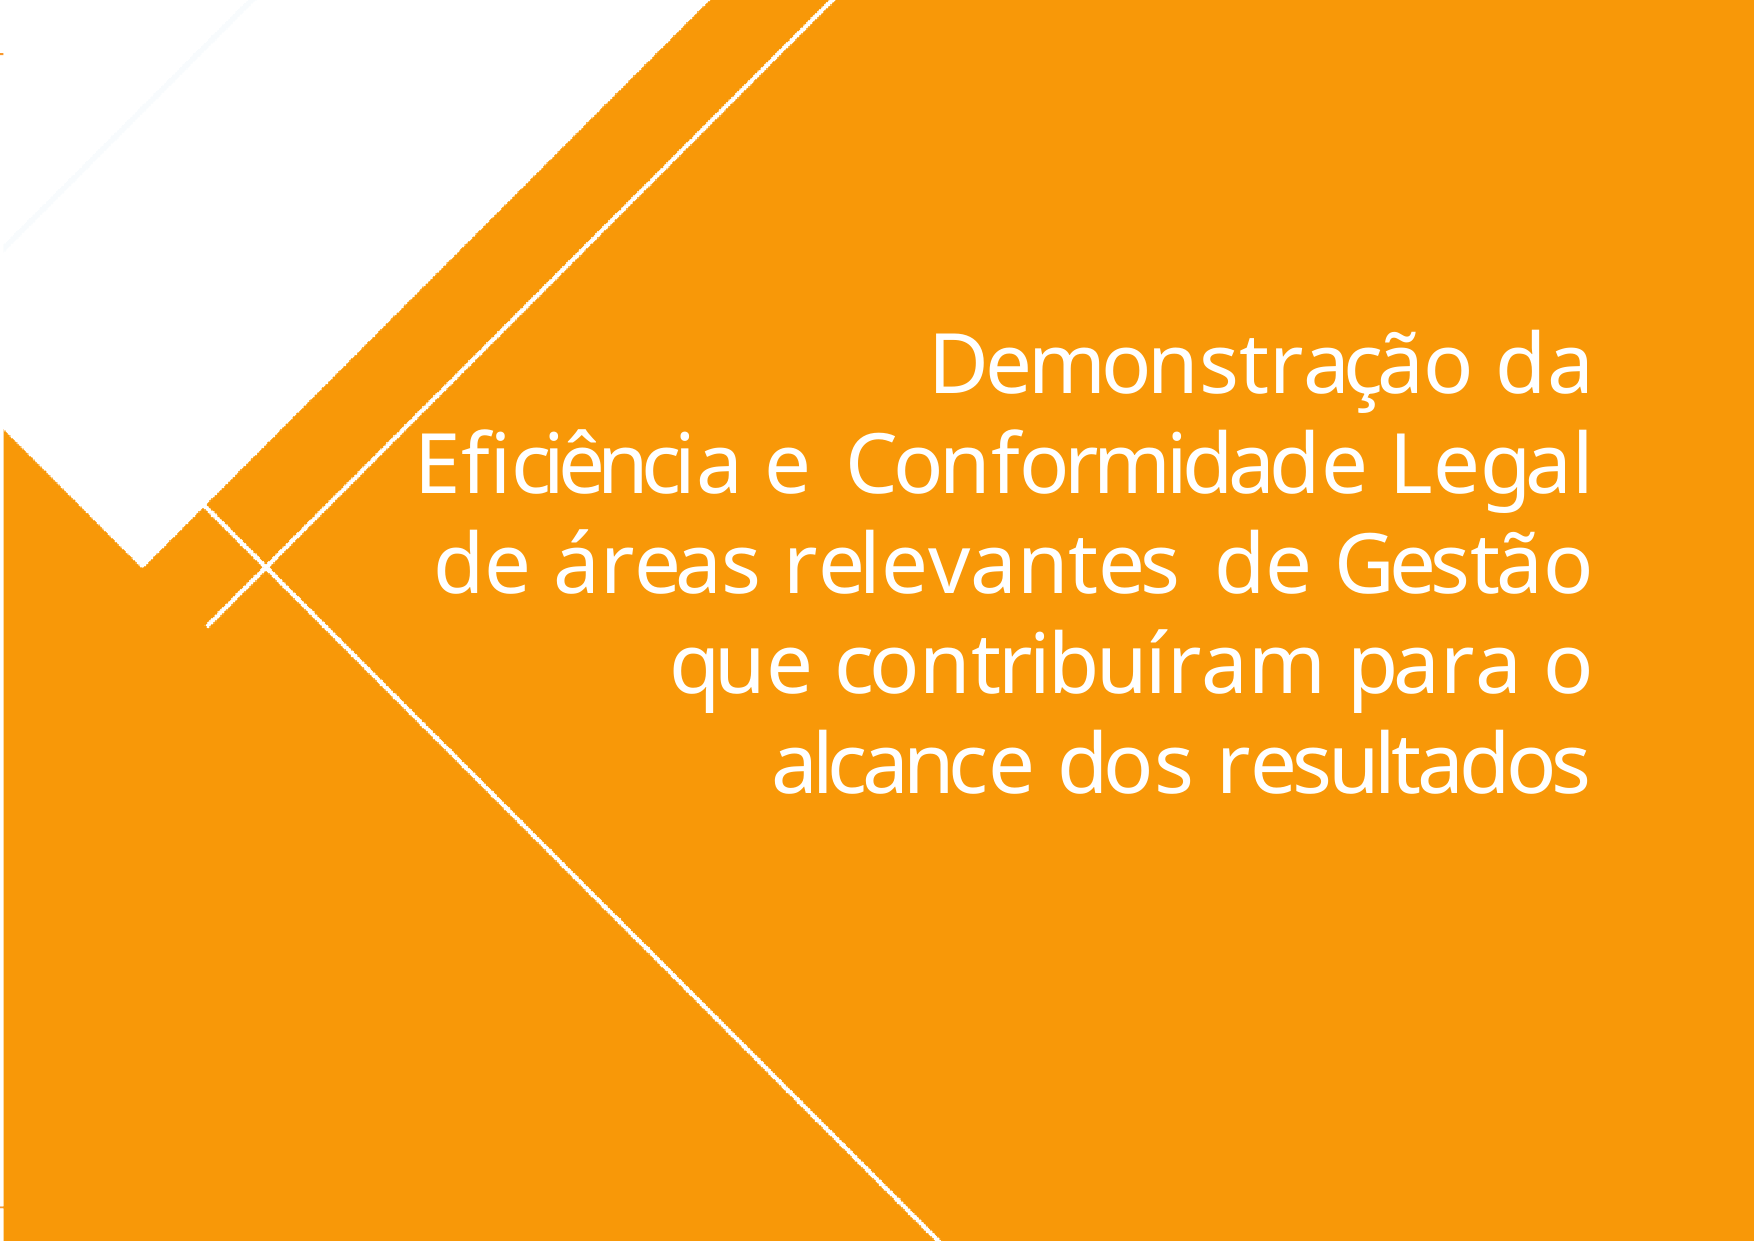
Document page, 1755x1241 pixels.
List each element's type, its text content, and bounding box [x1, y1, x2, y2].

title Demonstração da Eficiência e Conformidade Legal de áreas relevantes de Gestão que contribuíram para o alcance dos resultados [412, 308, 1682, 713]
picture [0, 0, 1754, 1241]
